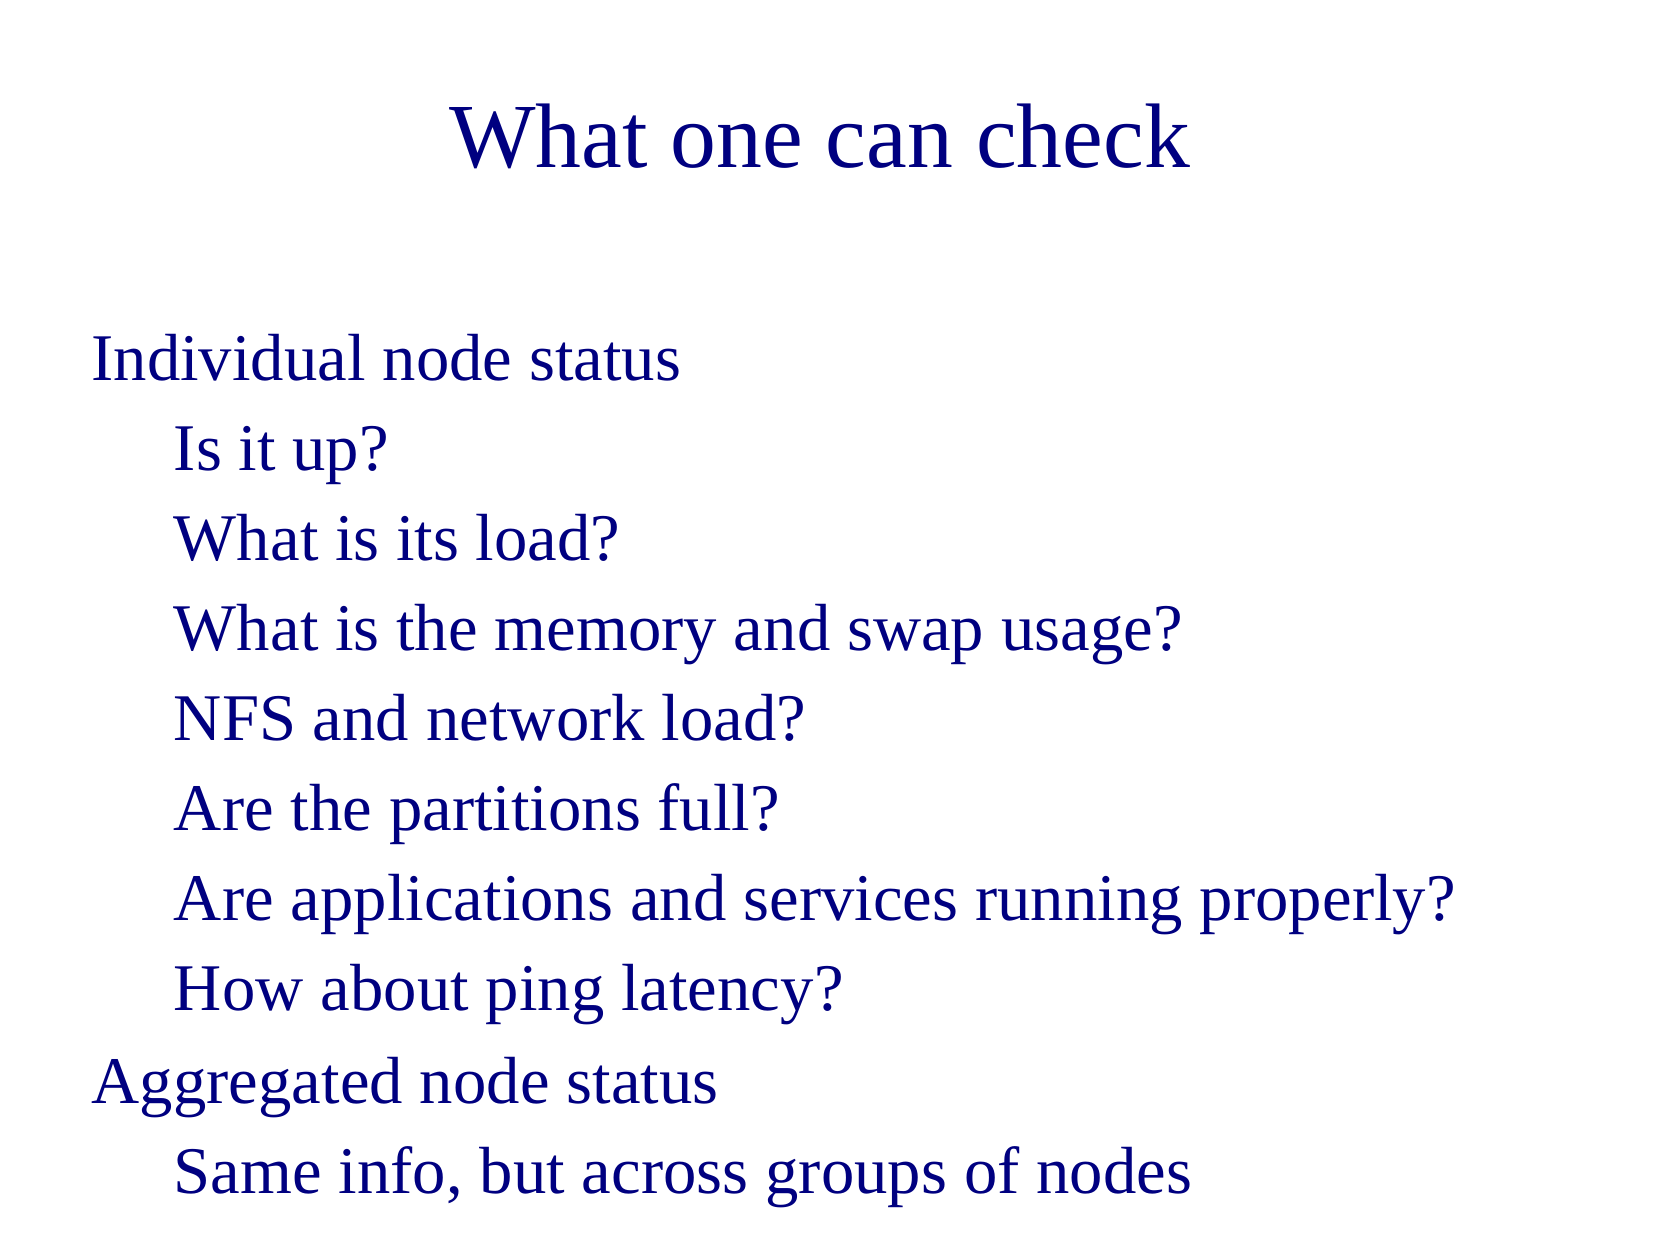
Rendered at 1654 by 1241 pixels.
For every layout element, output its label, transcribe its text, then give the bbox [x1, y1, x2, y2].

text_box Individual node status Is it up? What is its load? What is the memory and swap usage? NFS and network load? Are the partitions full? Are applications and services running properly? How about ping latency? Aggregated node status Same info, but across groups of nodes [0, 317, 1651, 1241]
text_box What one can check [0, 0, 1641, 273]
